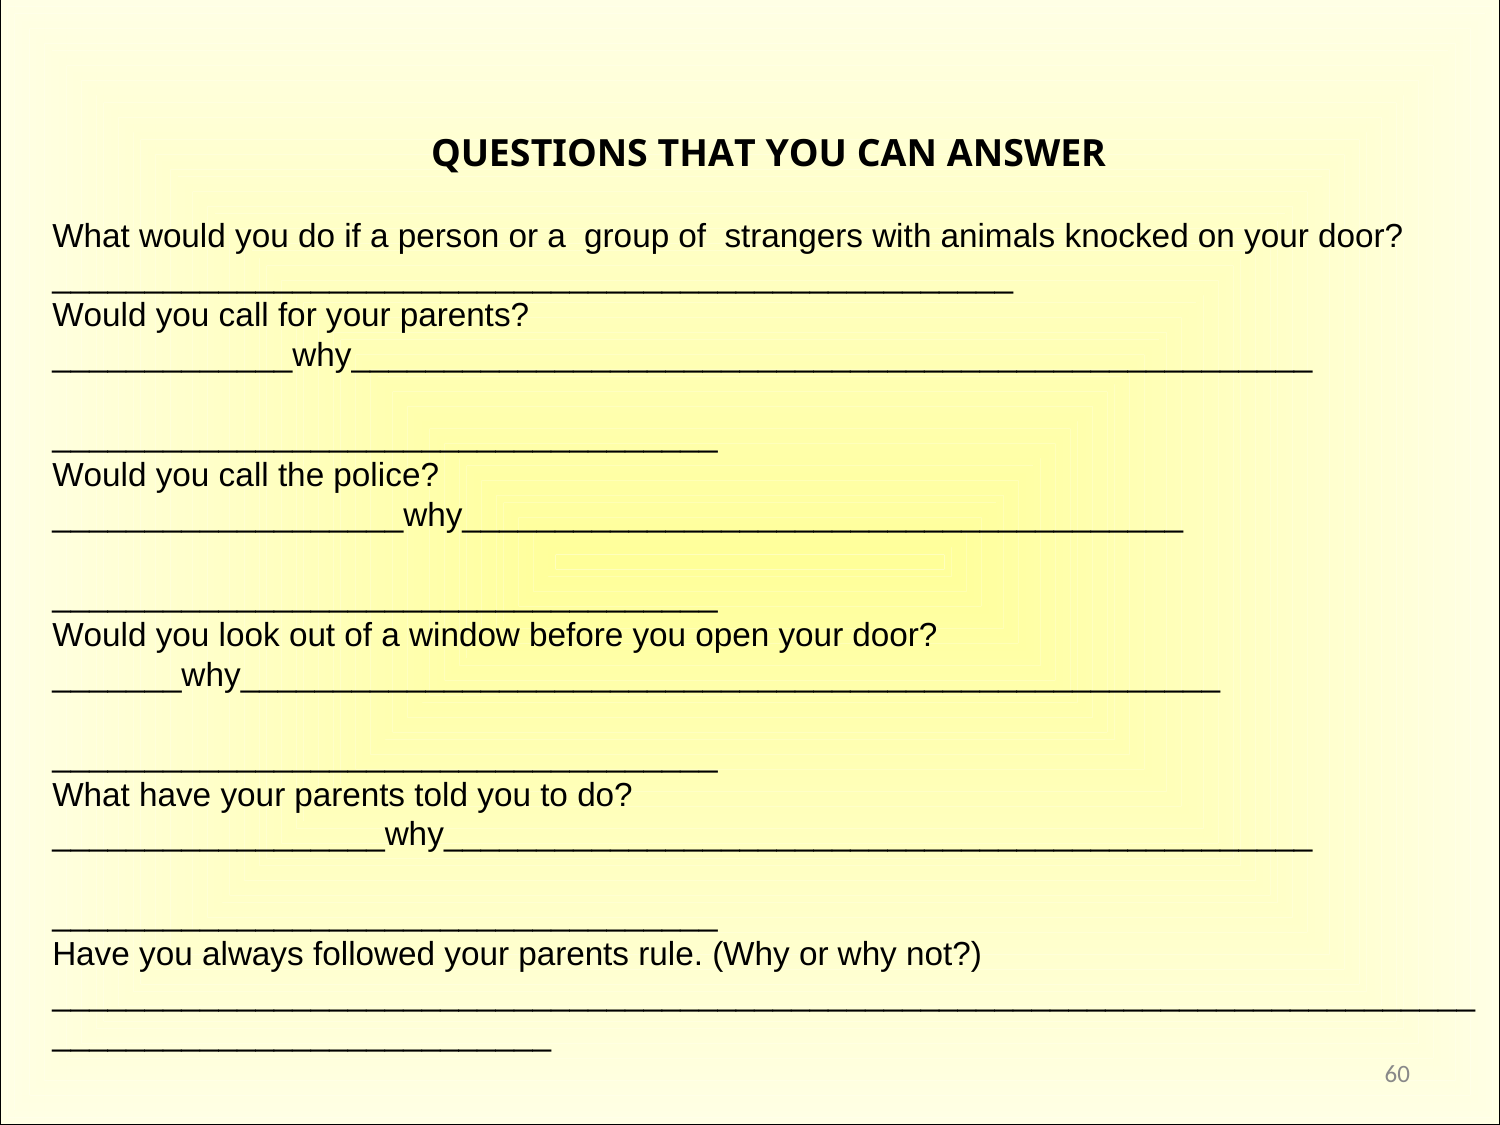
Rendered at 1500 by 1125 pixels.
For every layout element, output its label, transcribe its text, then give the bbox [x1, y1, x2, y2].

text_box QUESTIONS THAT YOU CAN ANSWER What would you do if a person or a group of strangers with animals knocked on your door? ____________________________________________________ Would you call for your parents? _____________why____________________________________________________ ____________________________________ Would you call the police?___________________why_______________________________________ ____________________________________ Would you look out of a window before you open your door?_______why_____________________________________________________ ____________________________________ What have your parents told you to do? __________________why_______________________________________________ ____________________________________ Have you always followed your parents rule. (Why or why not?) ________________________________________________________________________________________________________ [37, 121, 1500, 1060]
text_box [0, 0, 1500, 1125]
text_box <number> [1074, 1060, 1426, 1103]
